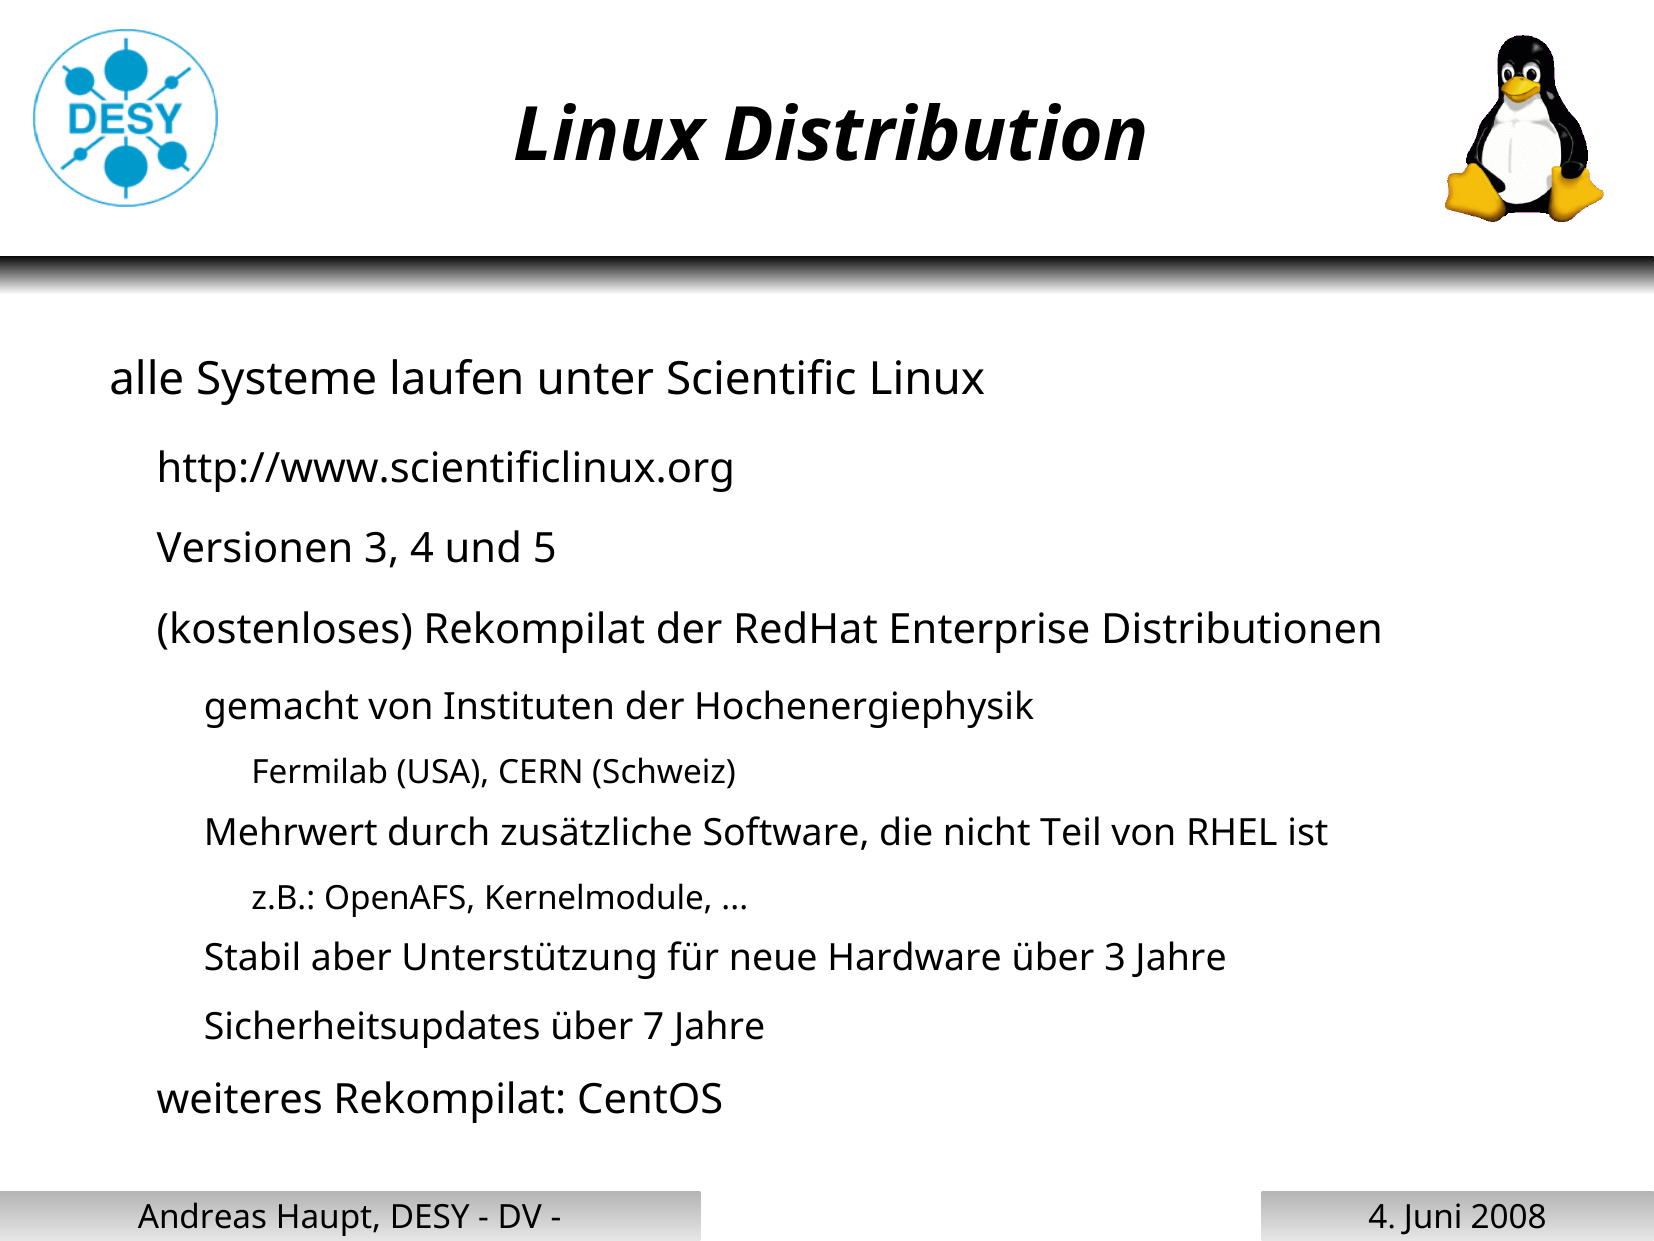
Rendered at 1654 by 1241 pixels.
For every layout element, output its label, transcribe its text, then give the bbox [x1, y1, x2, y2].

picture [33, 29, 218, 207]
list alle Systeme laufen unter Scientific Linux http://www.scientificlinux.org Versionen 3, 4 und 5 (kostenloses) Rekompilat der RedHat Enterprise Distributionen gemacht von Instituten der Hochenergiephysik Fermilab (USA), CERN (Schweiz) Mehrwert durch zusätzliche Software, die nicht Teil von RHEL ist z.B.: OpenAFS, Kernelmodule, ... Stabil aber Unterstützung für neue Hardware über 3 Jahre Sicherheitsupdates über 7 Jahre weiteres Rekompilat: CentOS [97, 345, 1654, 1139]
picture [1429, 12, 1637, 238]
title Linux Distribution [250, 12, 1413, 251]
